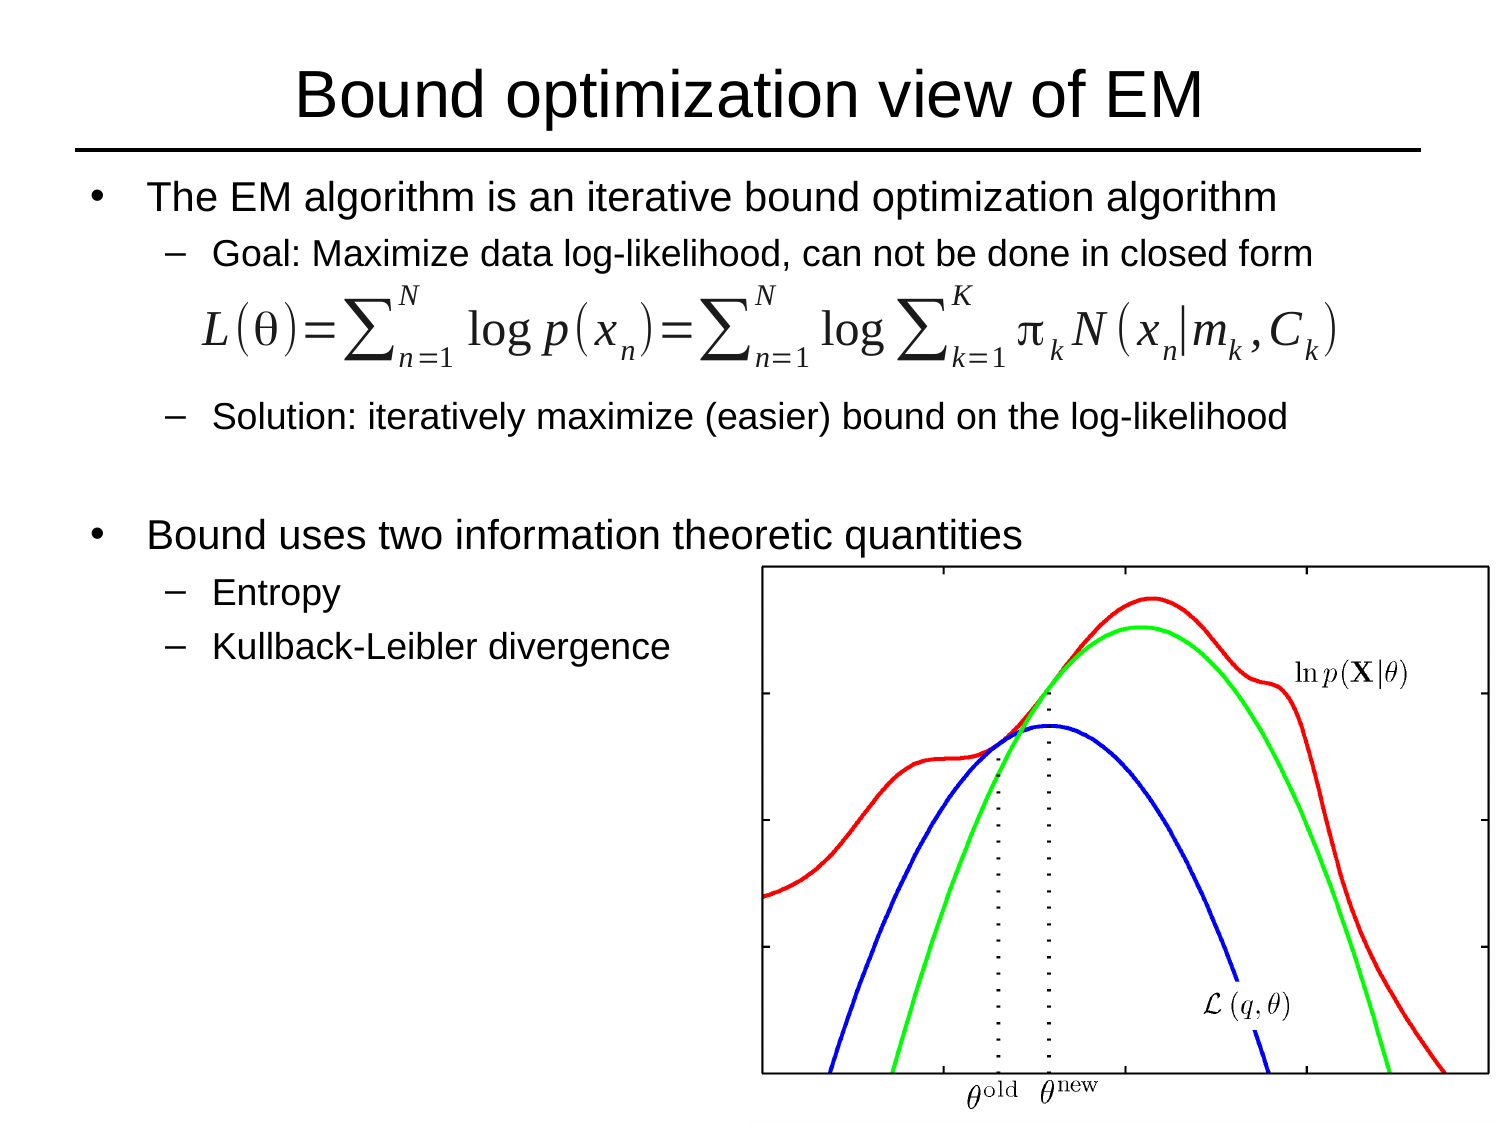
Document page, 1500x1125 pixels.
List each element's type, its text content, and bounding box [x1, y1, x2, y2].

chart [690, 532, 809, 592]
picture [747, 553, 1500, 1125]
title Bound optimization view of EM [75, 43, 1426, 139]
chart [187, 280, 1353, 376]
list The EM algorithm is an iterative bound optimization algorithm Goal: Maximize data log-likelihood, can not be done in closed form Solution: iteratively maximize (easier) bound on the log-likelihood Bound uses two information theoretic quantities Entropy Kullback-Leibler divergence [75, 162, 1465, 1101]
